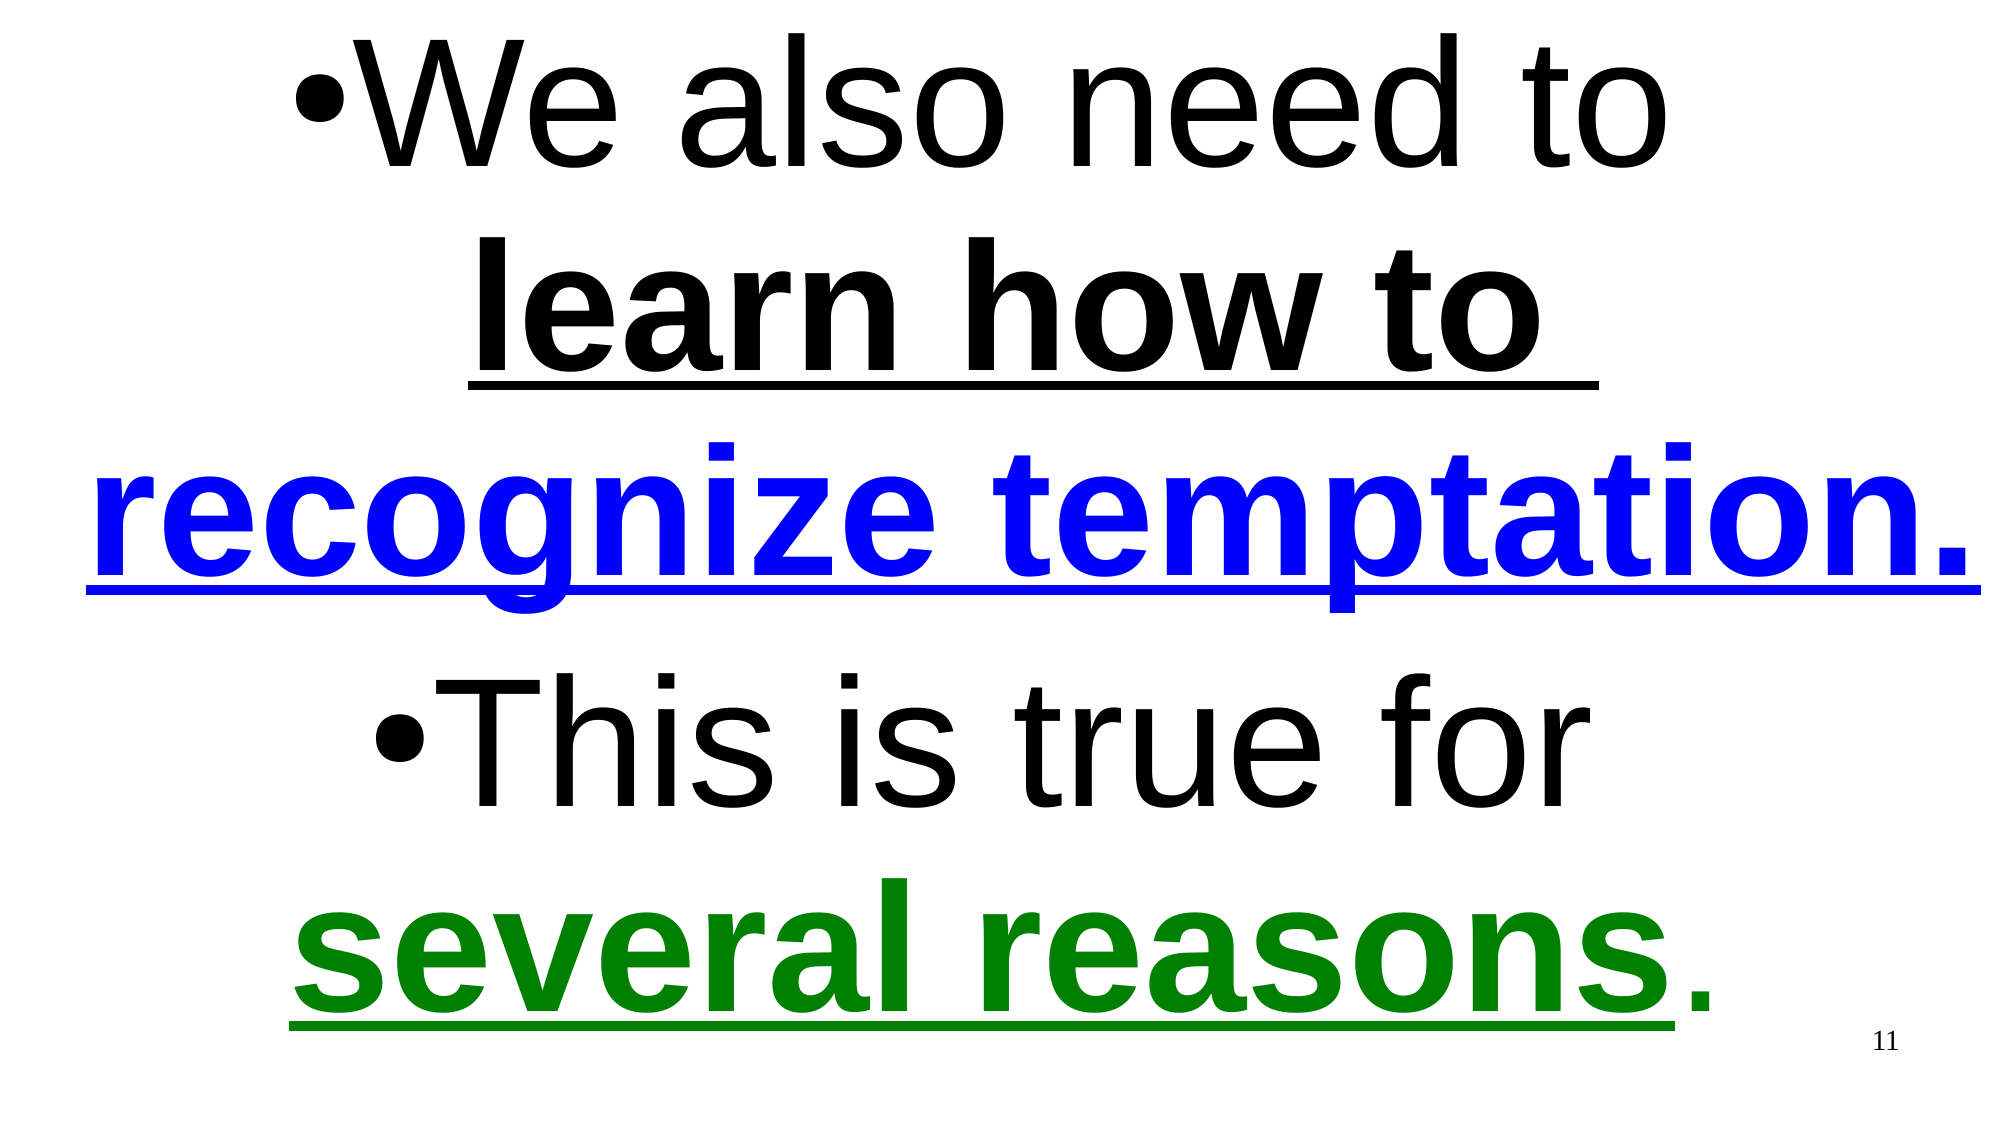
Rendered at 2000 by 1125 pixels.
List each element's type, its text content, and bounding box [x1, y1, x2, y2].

list We also need to learn how to recognize temptation. This is true for several reasons. [0, 0, 1996, 1123]
